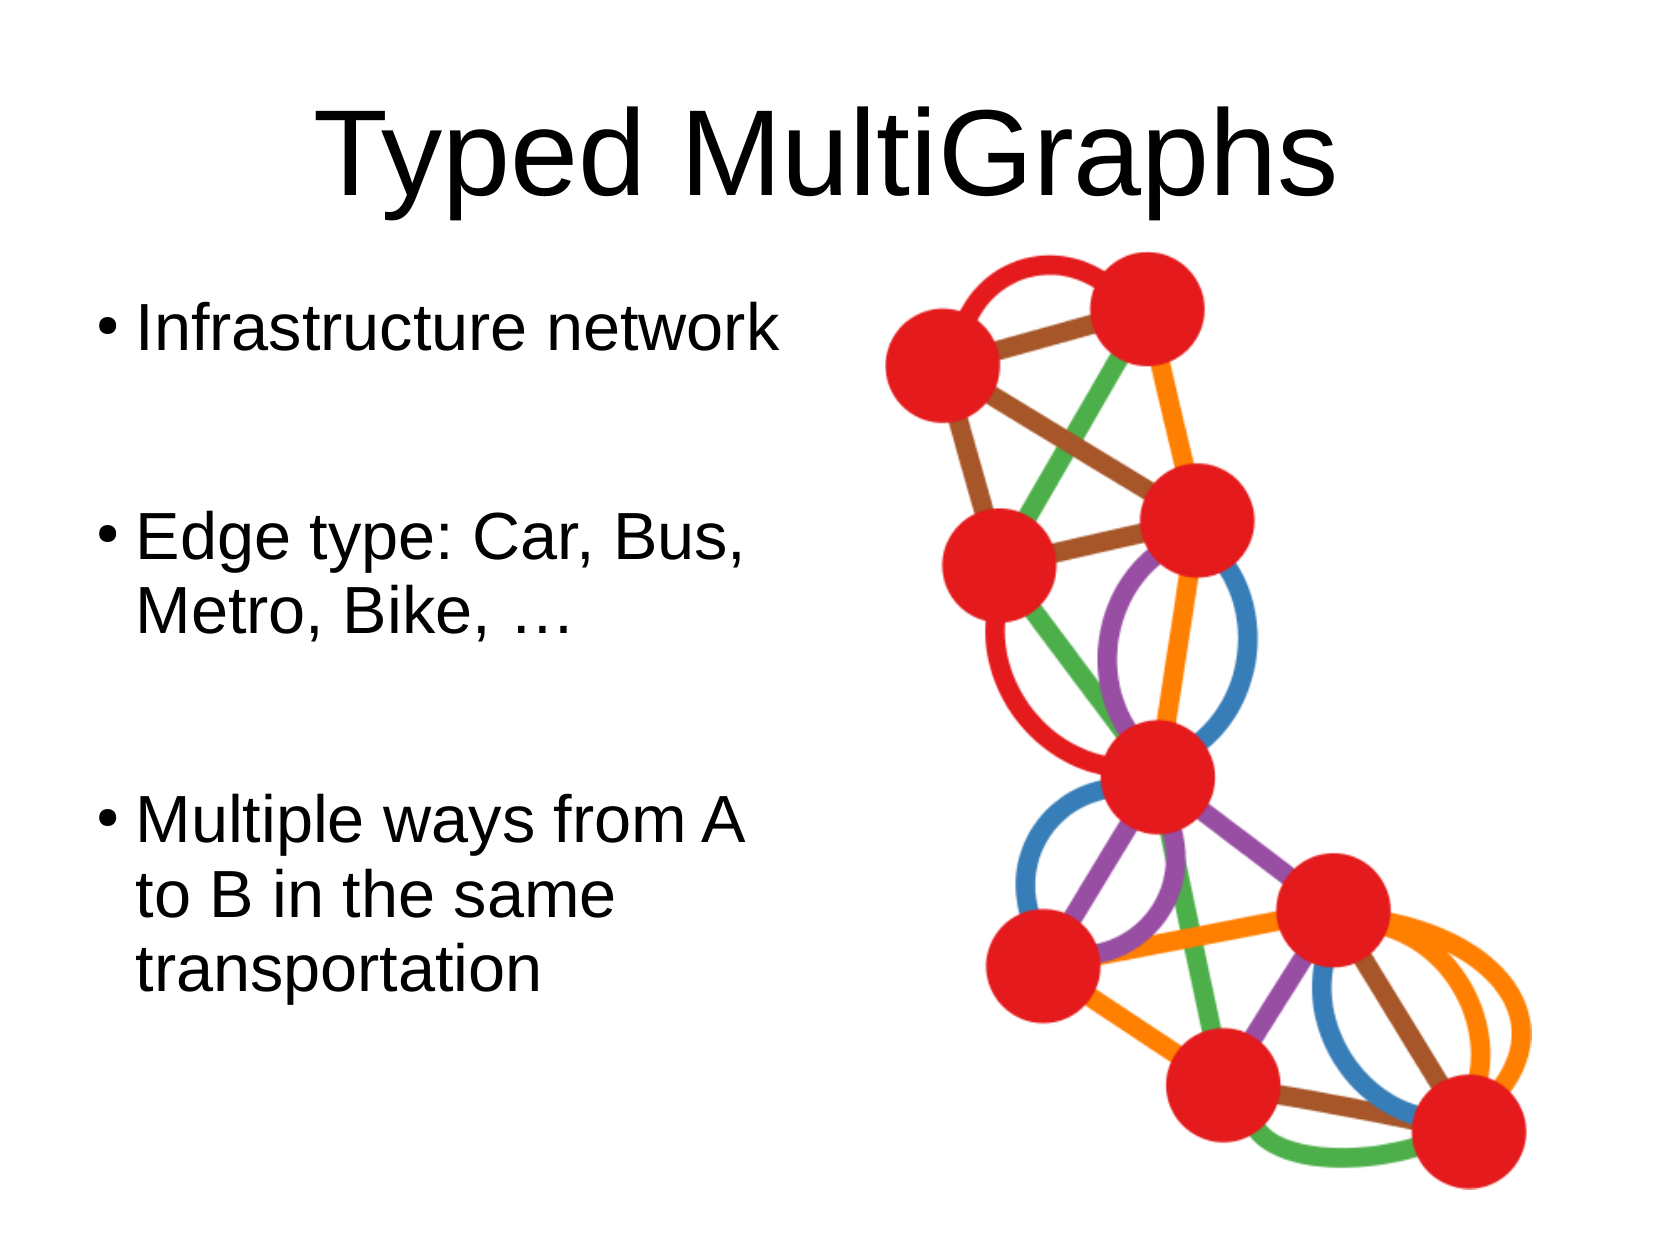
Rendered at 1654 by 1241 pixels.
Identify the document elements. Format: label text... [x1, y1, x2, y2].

picture [885, 251, 1532, 1190]
list Infrastructure network Edge type: Car, Bus, Metro, Bike, … Multiple ways from A to B in the same transportation [82, 290, 809, 1010]
title Typed MultiGraphs [82, 49, 1571, 257]
